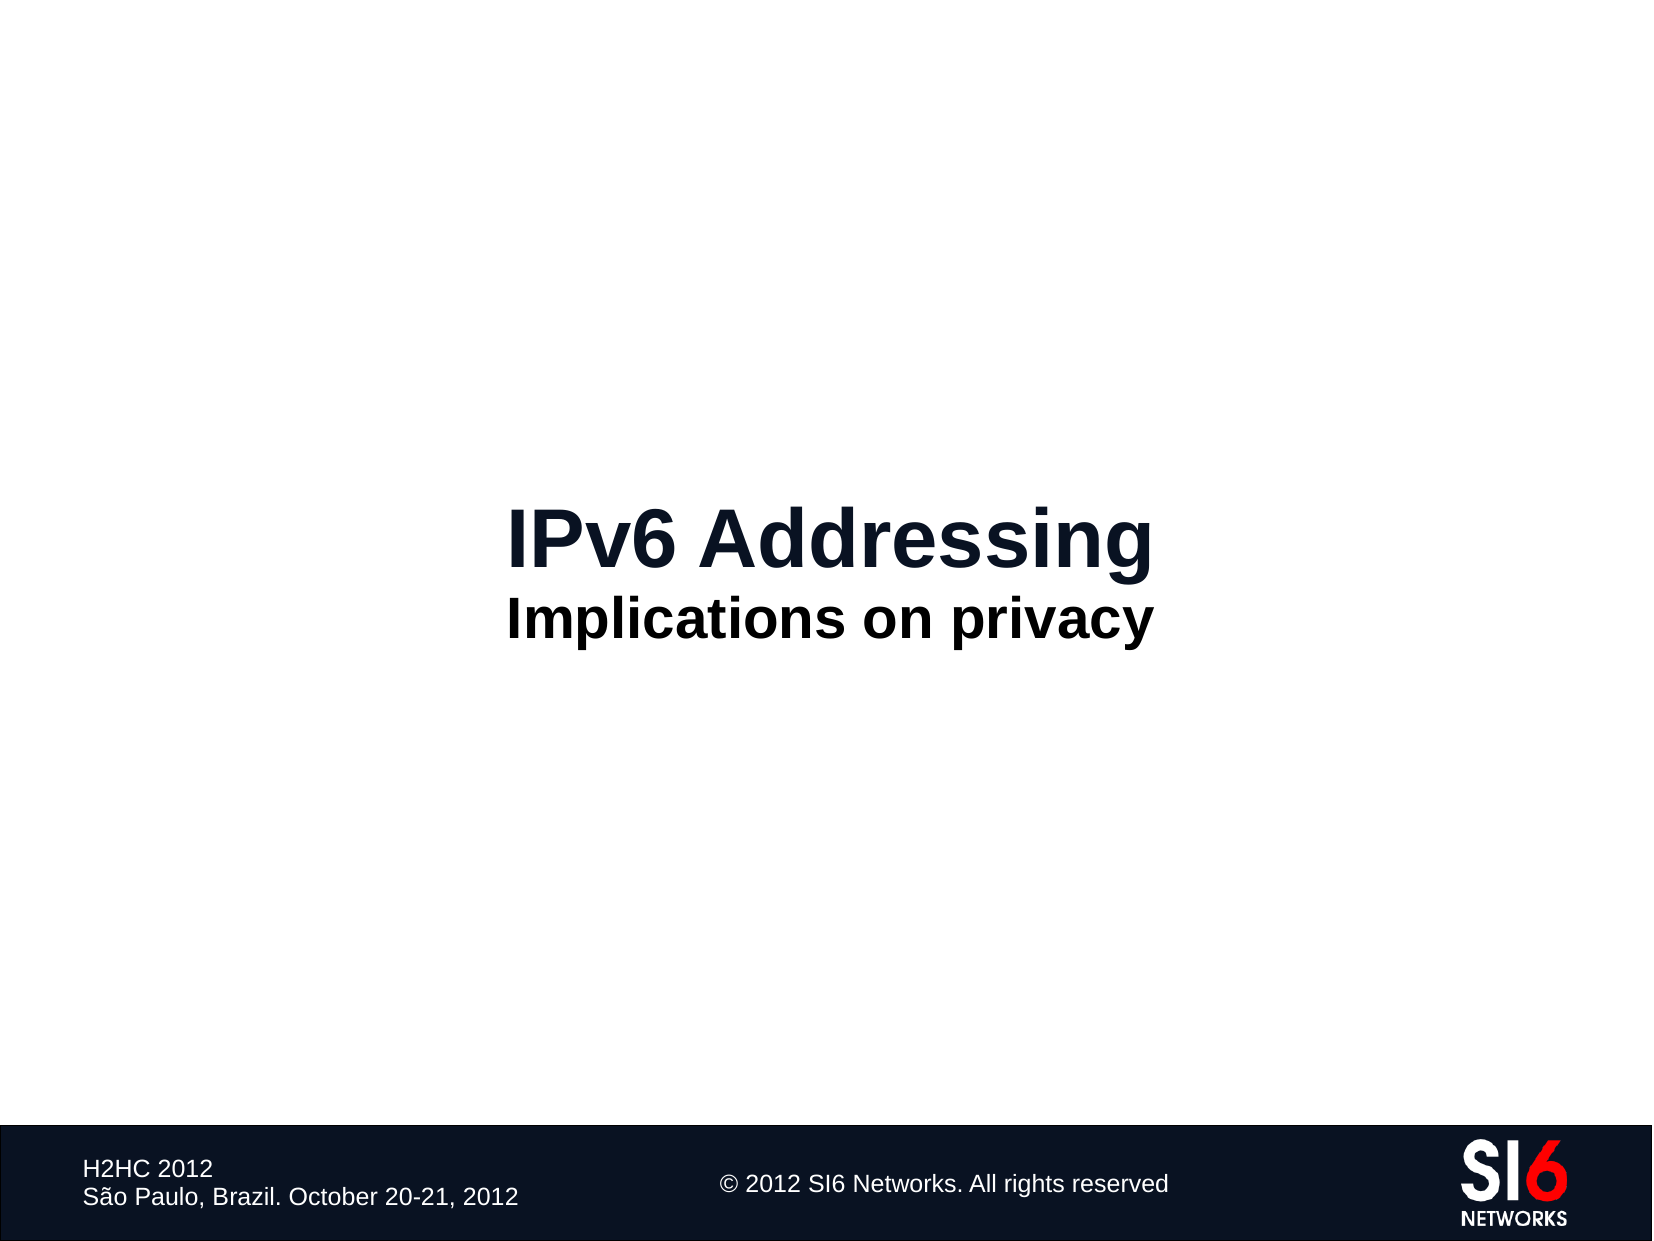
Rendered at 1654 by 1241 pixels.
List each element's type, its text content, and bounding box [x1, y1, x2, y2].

title IPv6 Addressing Implications on privacy [86, 467, 1576, 676]
picture [1461, 1139, 1567, 1226]
